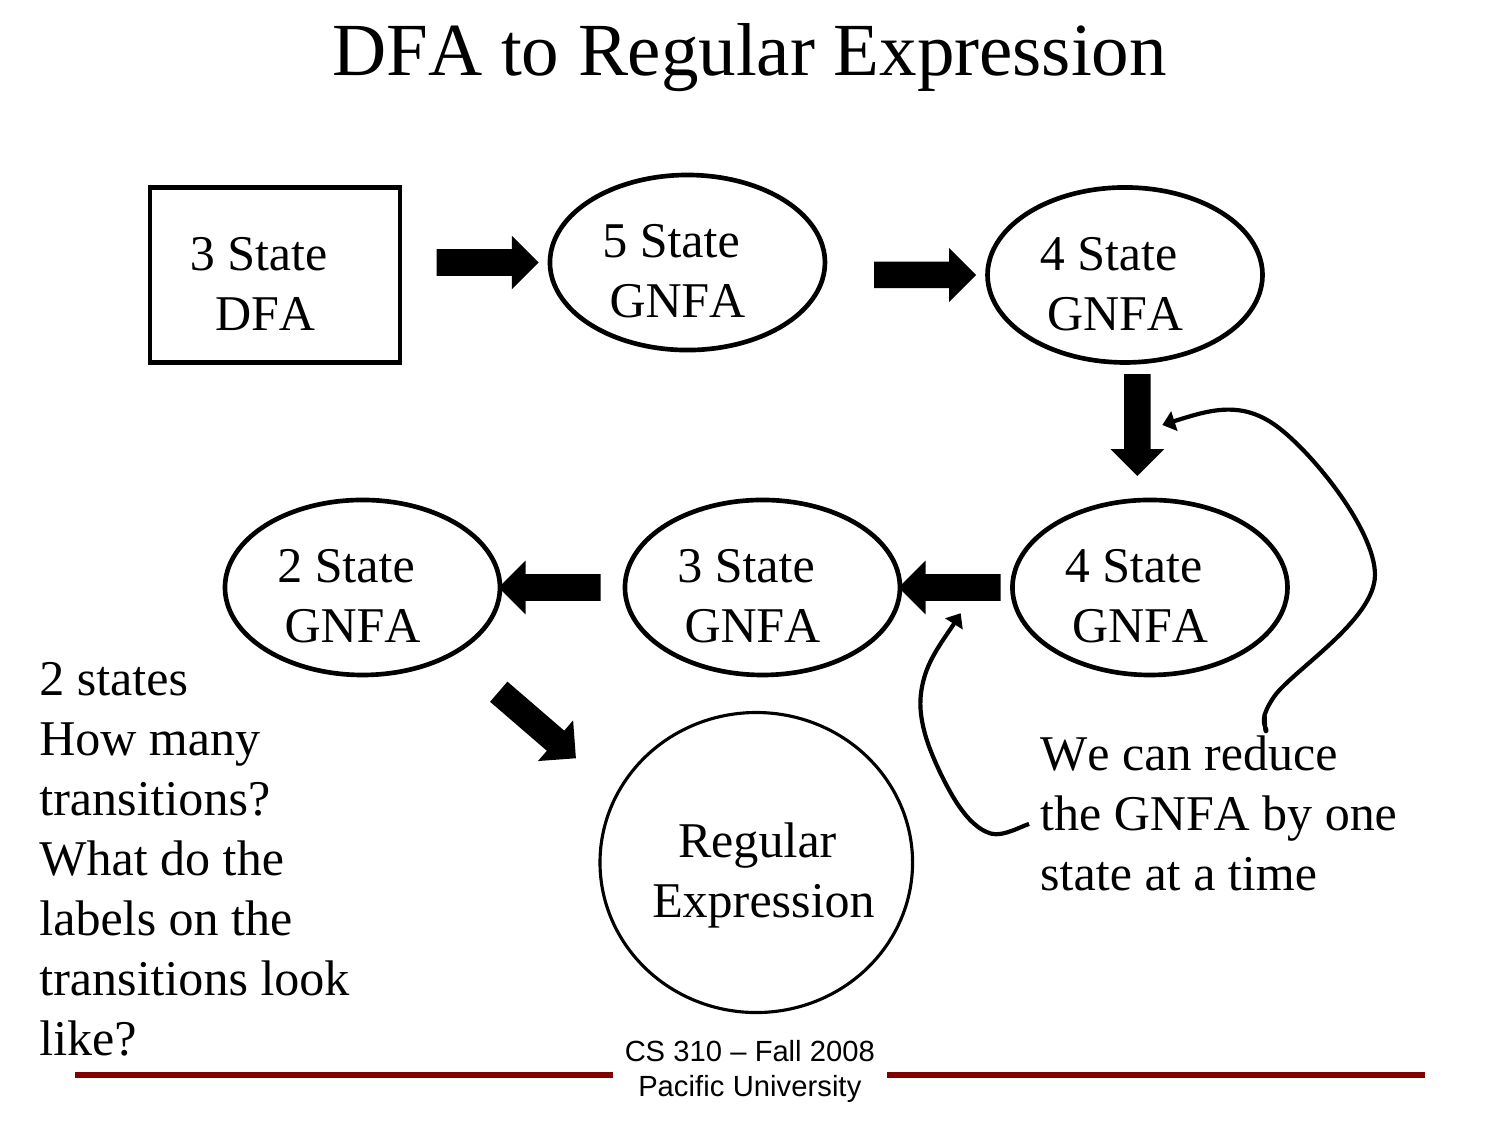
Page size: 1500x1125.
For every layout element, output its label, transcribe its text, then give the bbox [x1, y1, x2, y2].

text_box 5 State GNFA [587, 199, 768, 336]
text_box [874, 249, 976, 300]
text_box [899, 562, 1000, 613]
title DFA to Regular Expression [112, 0, 1388, 103]
text_box We can reduce the GNFA by one state at a time [1025, 712, 1412, 908]
text_box 3 State GNFA [662, 524, 843, 661]
text_box [499, 562, 600, 613]
text_box 2 State GNFA [328, 613, 345, 637]
text_box [437, 237, 538, 288]
text_box 2 State GNFA [262, 524, 443, 661]
text_box 4 State GNFA [1025, 212, 1205, 348]
text_box [1112, 374, 1163, 475]
text_box 3 State DFA [174, 212, 355, 348]
text_box Regular Expression [637, 799, 890, 936]
text_box 2 states How many transitions? What do the labels on the transitions look like? [24, 637, 378, 1073]
text_box [491, 682, 576, 761]
text_box 4 State GNFA [1050, 524, 1230, 661]
